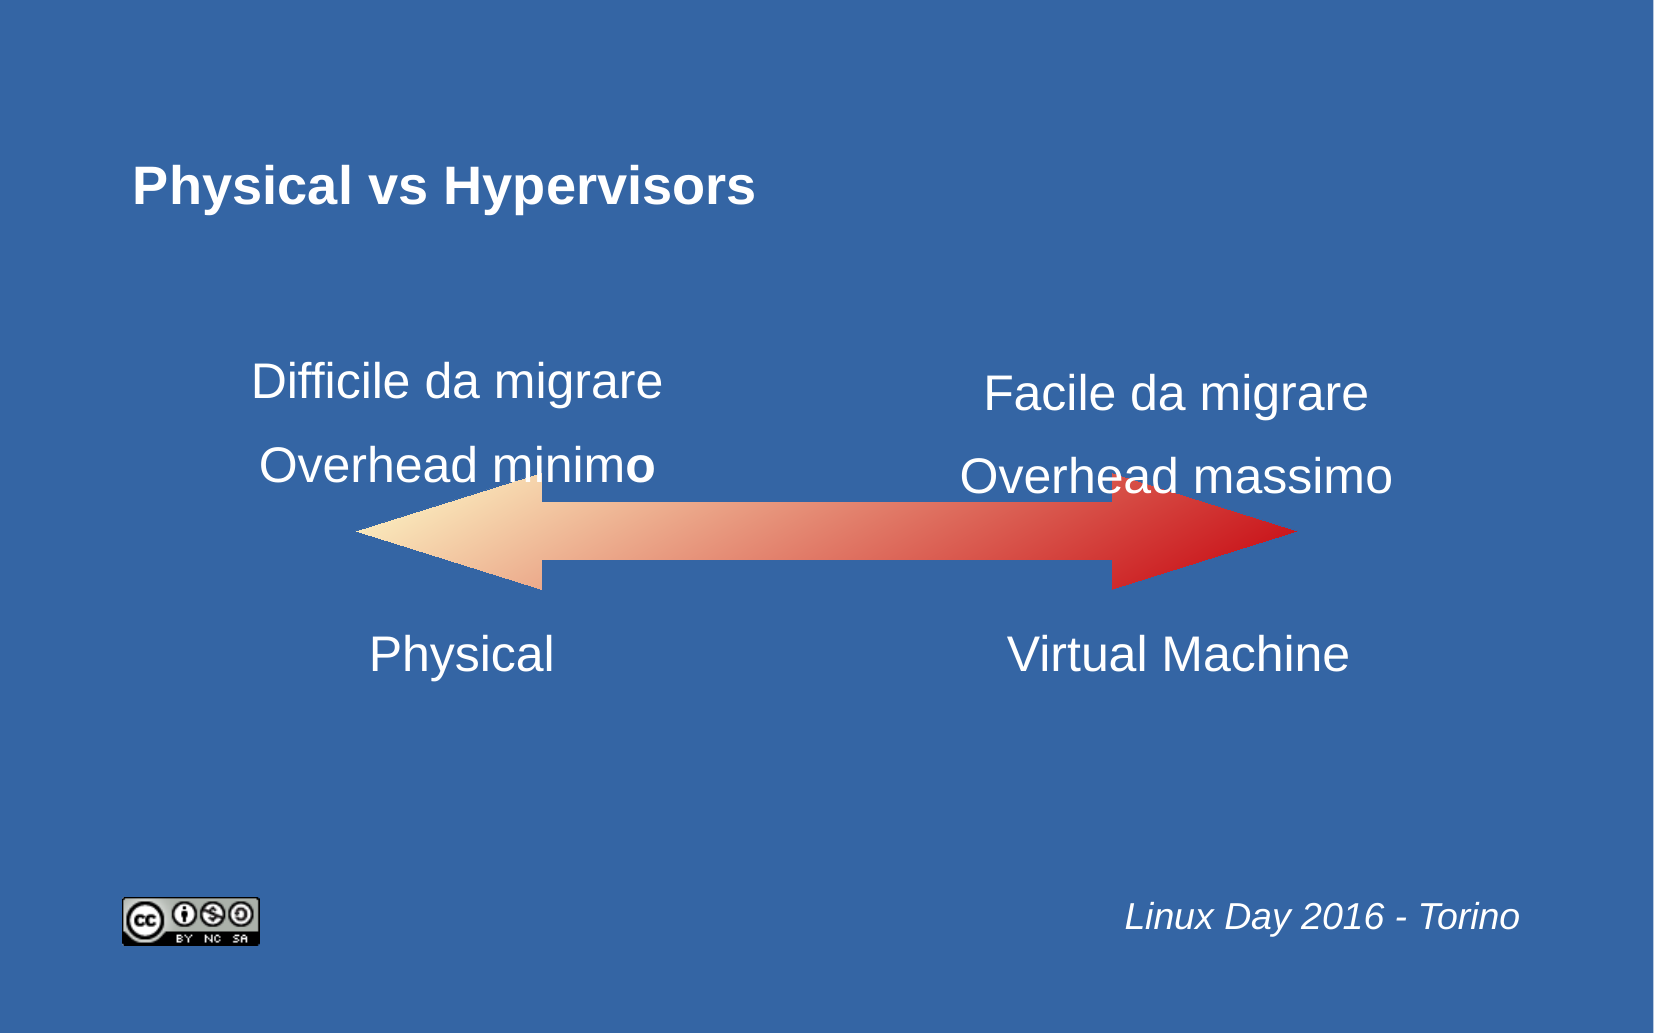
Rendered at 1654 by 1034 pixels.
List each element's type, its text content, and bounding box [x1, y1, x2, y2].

text_box Virtual Machine [992, 590, 1382, 745]
text_box Physical [354, 590, 579, 745]
text_box Linux Day 2016 - Torino [1109, 887, 1536, 1034]
text_box [354, 501, 1300, 590]
picture [122, 897, 260, 946]
text_box Facile da migrare Overhead massimo [944, 329, 1418, 531]
text_box Physical vs Hypervisors [118, 118, 1536, 815]
text_box Difficile da migrare Overhead minimo [236, 318, 709, 520]
